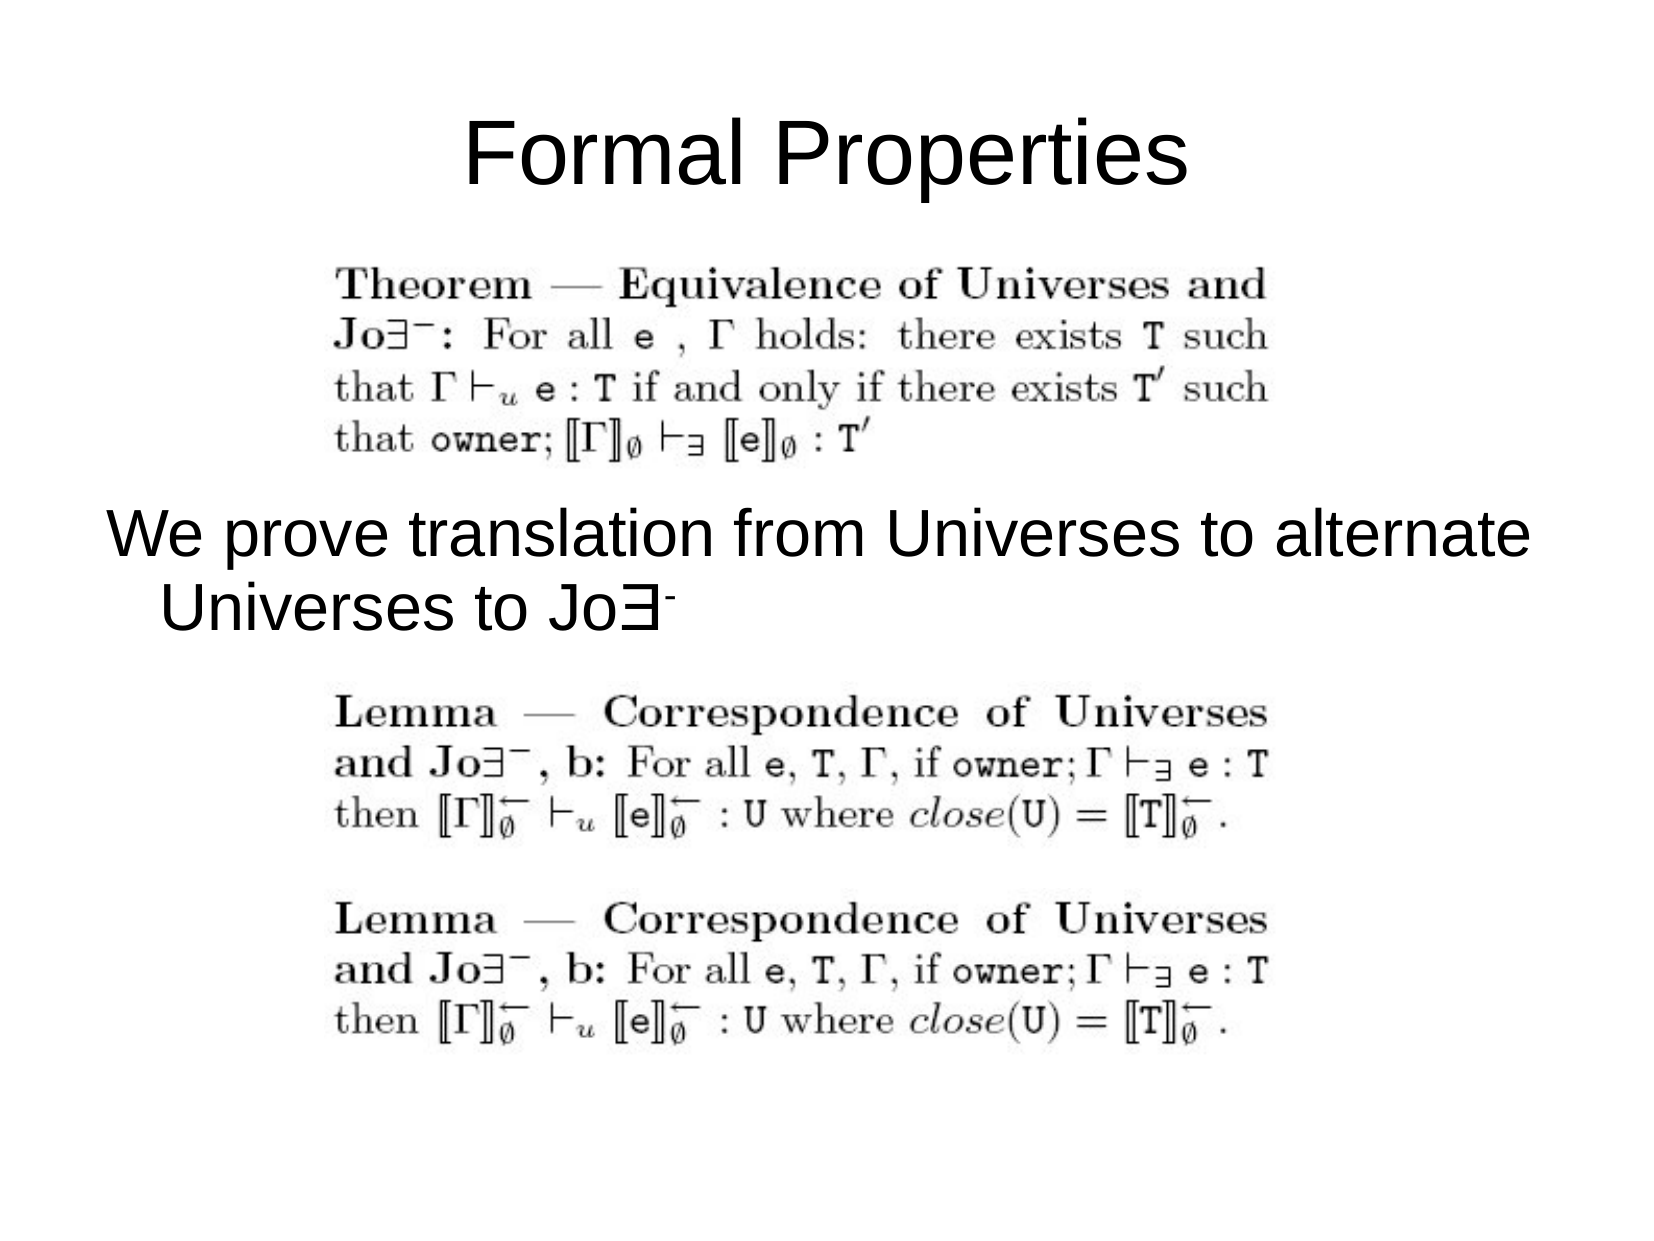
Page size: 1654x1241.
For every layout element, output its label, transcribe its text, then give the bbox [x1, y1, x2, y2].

picture [324, 251, 1288, 473]
list We prove translation from Universes to alternate Universes to JoƎ- [88, 495, 1577, 1241]
picture [324, 681, 1288, 857]
picture [324, 888, 1288, 1063]
title Formal Properties [82, 56, 1571, 250]
